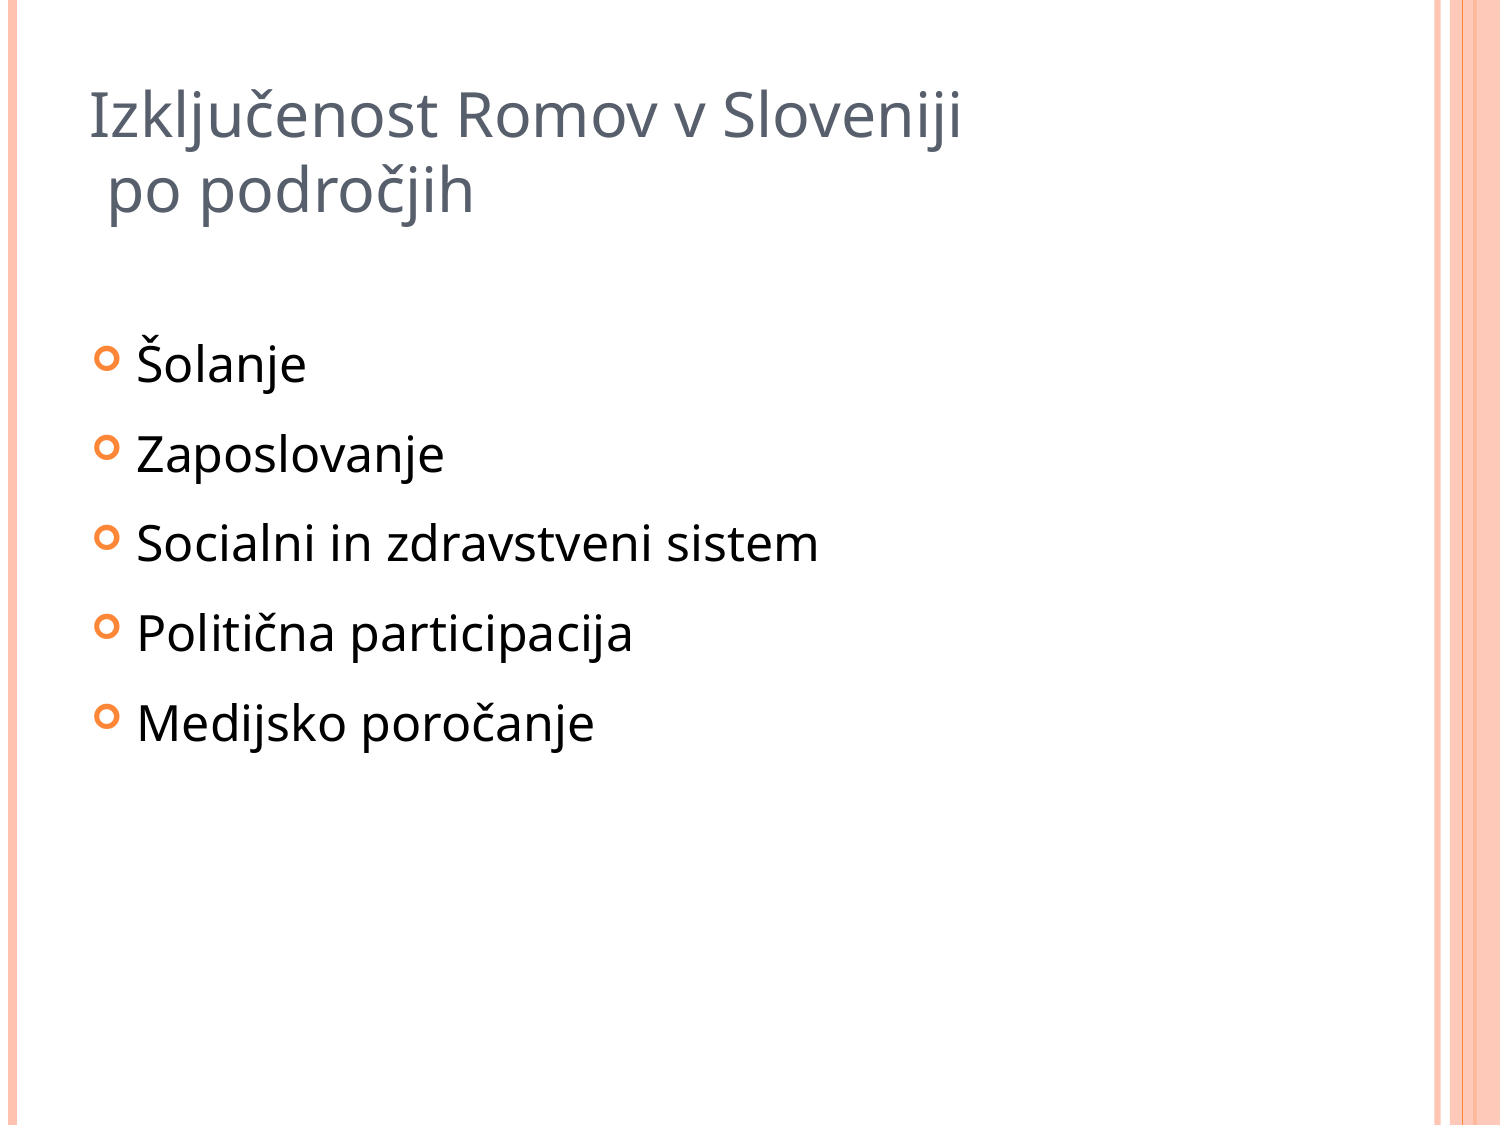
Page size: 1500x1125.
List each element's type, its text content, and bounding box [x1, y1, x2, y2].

list Šolanje Zaposlovanje Socialni in zdravstveni sistem Politična participacija Medijsko poročanje [76, 325, 1302, 1125]
title Izključenost Romov v Sloveniji po področjih [75, 45, 1300, 233]
